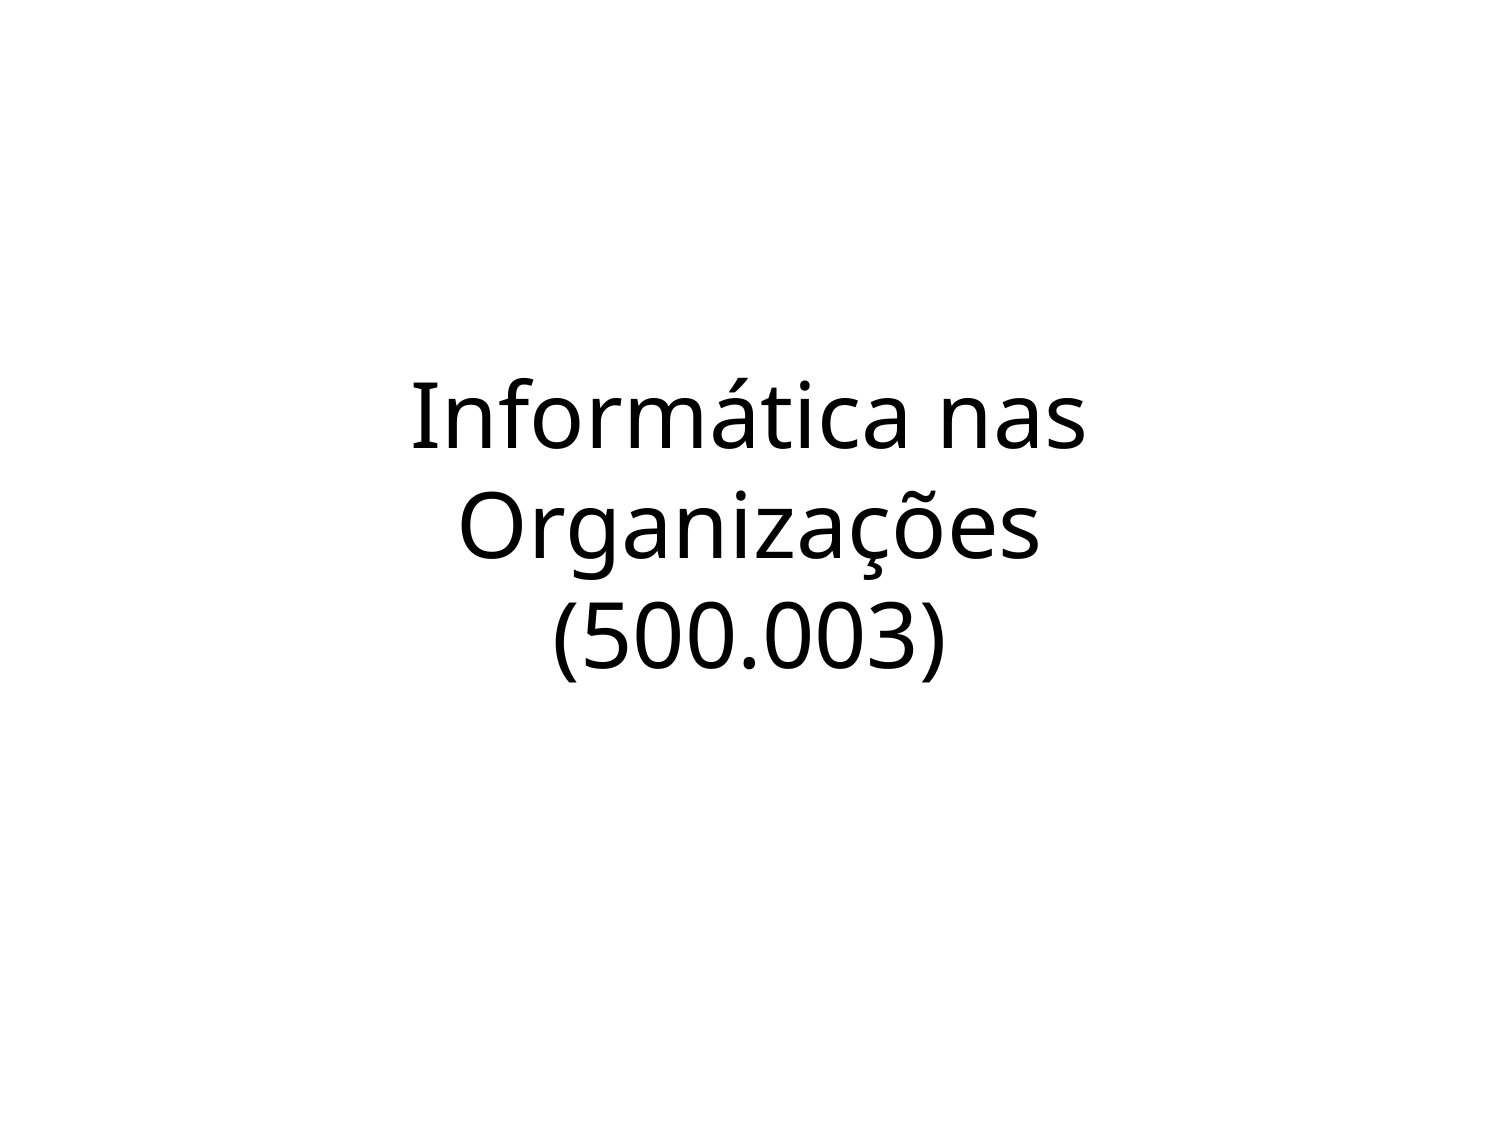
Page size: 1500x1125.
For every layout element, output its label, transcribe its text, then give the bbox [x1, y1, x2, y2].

title Informática nas Organizações (500.003) [112, 349, 1388, 591]
